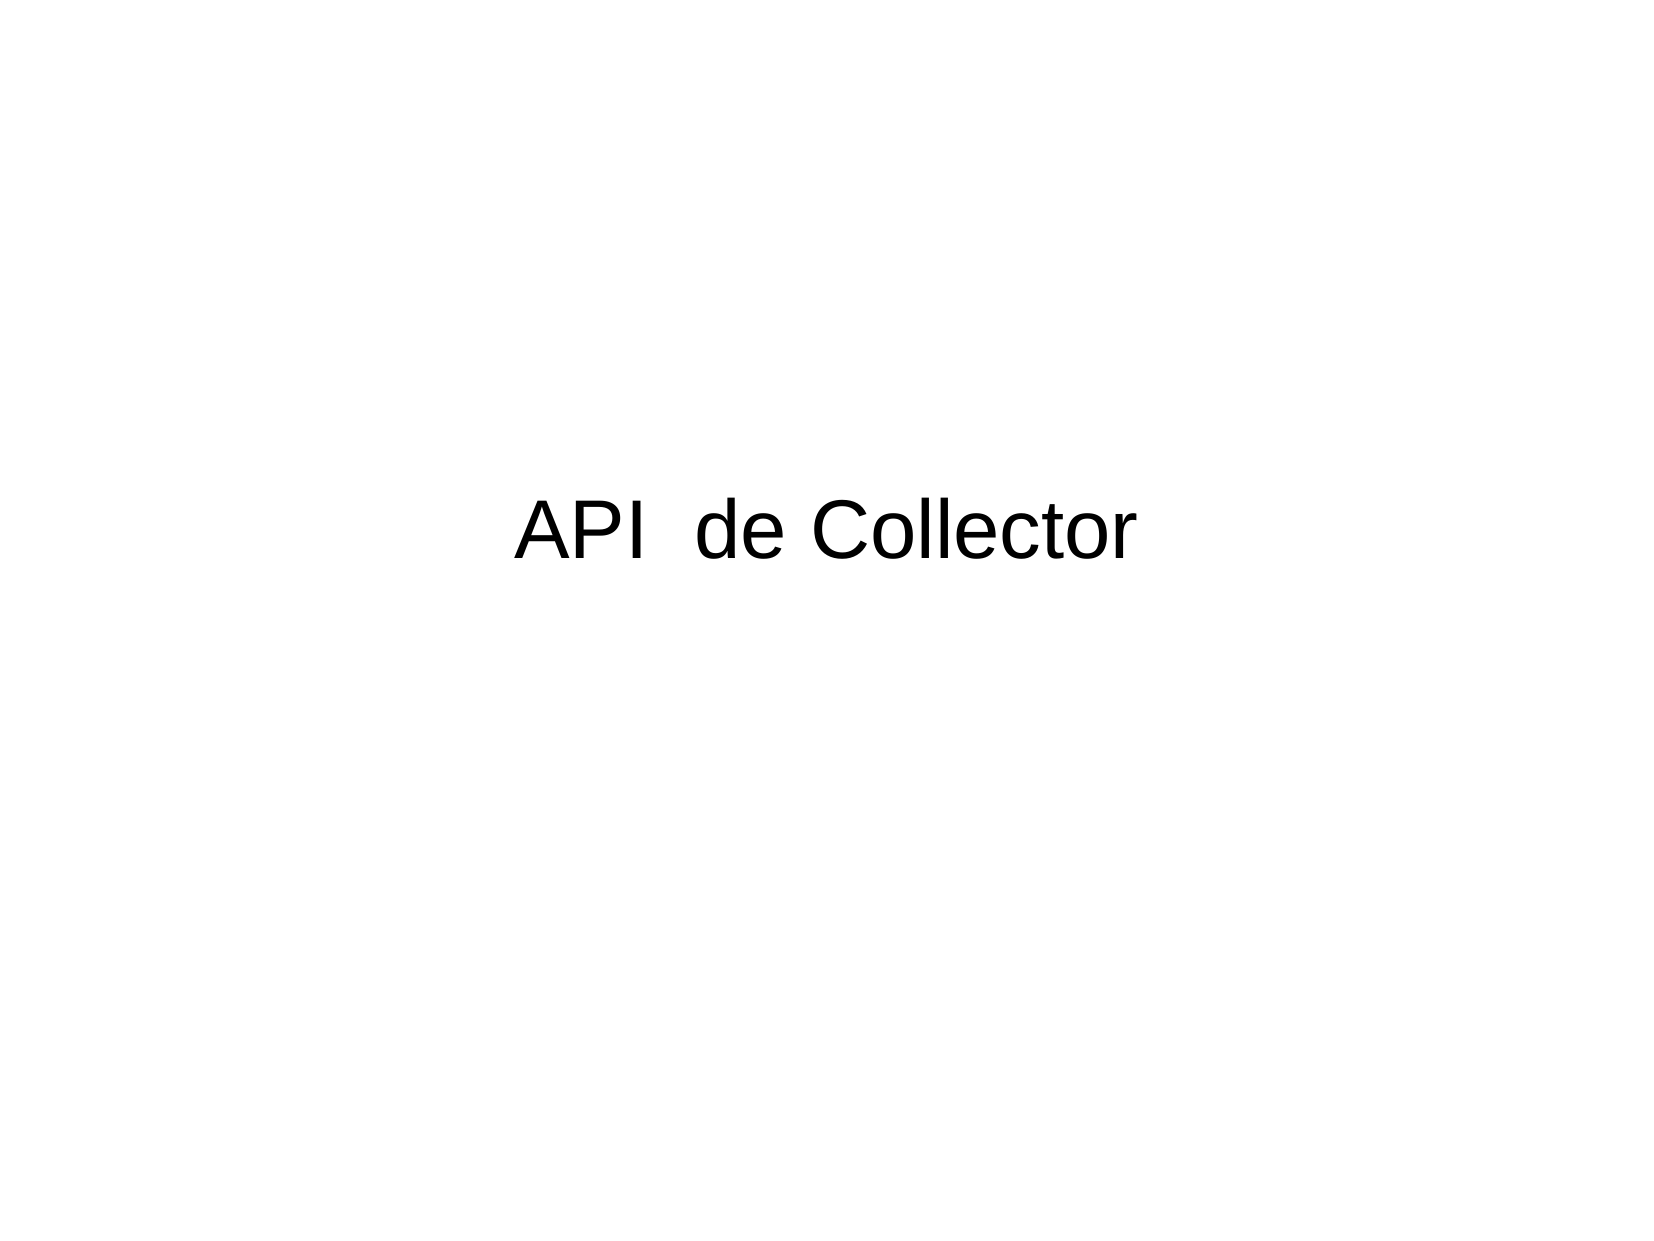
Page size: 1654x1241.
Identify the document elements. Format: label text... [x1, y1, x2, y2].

subtitle API de Collector [82, 49, 1571, 1010]
